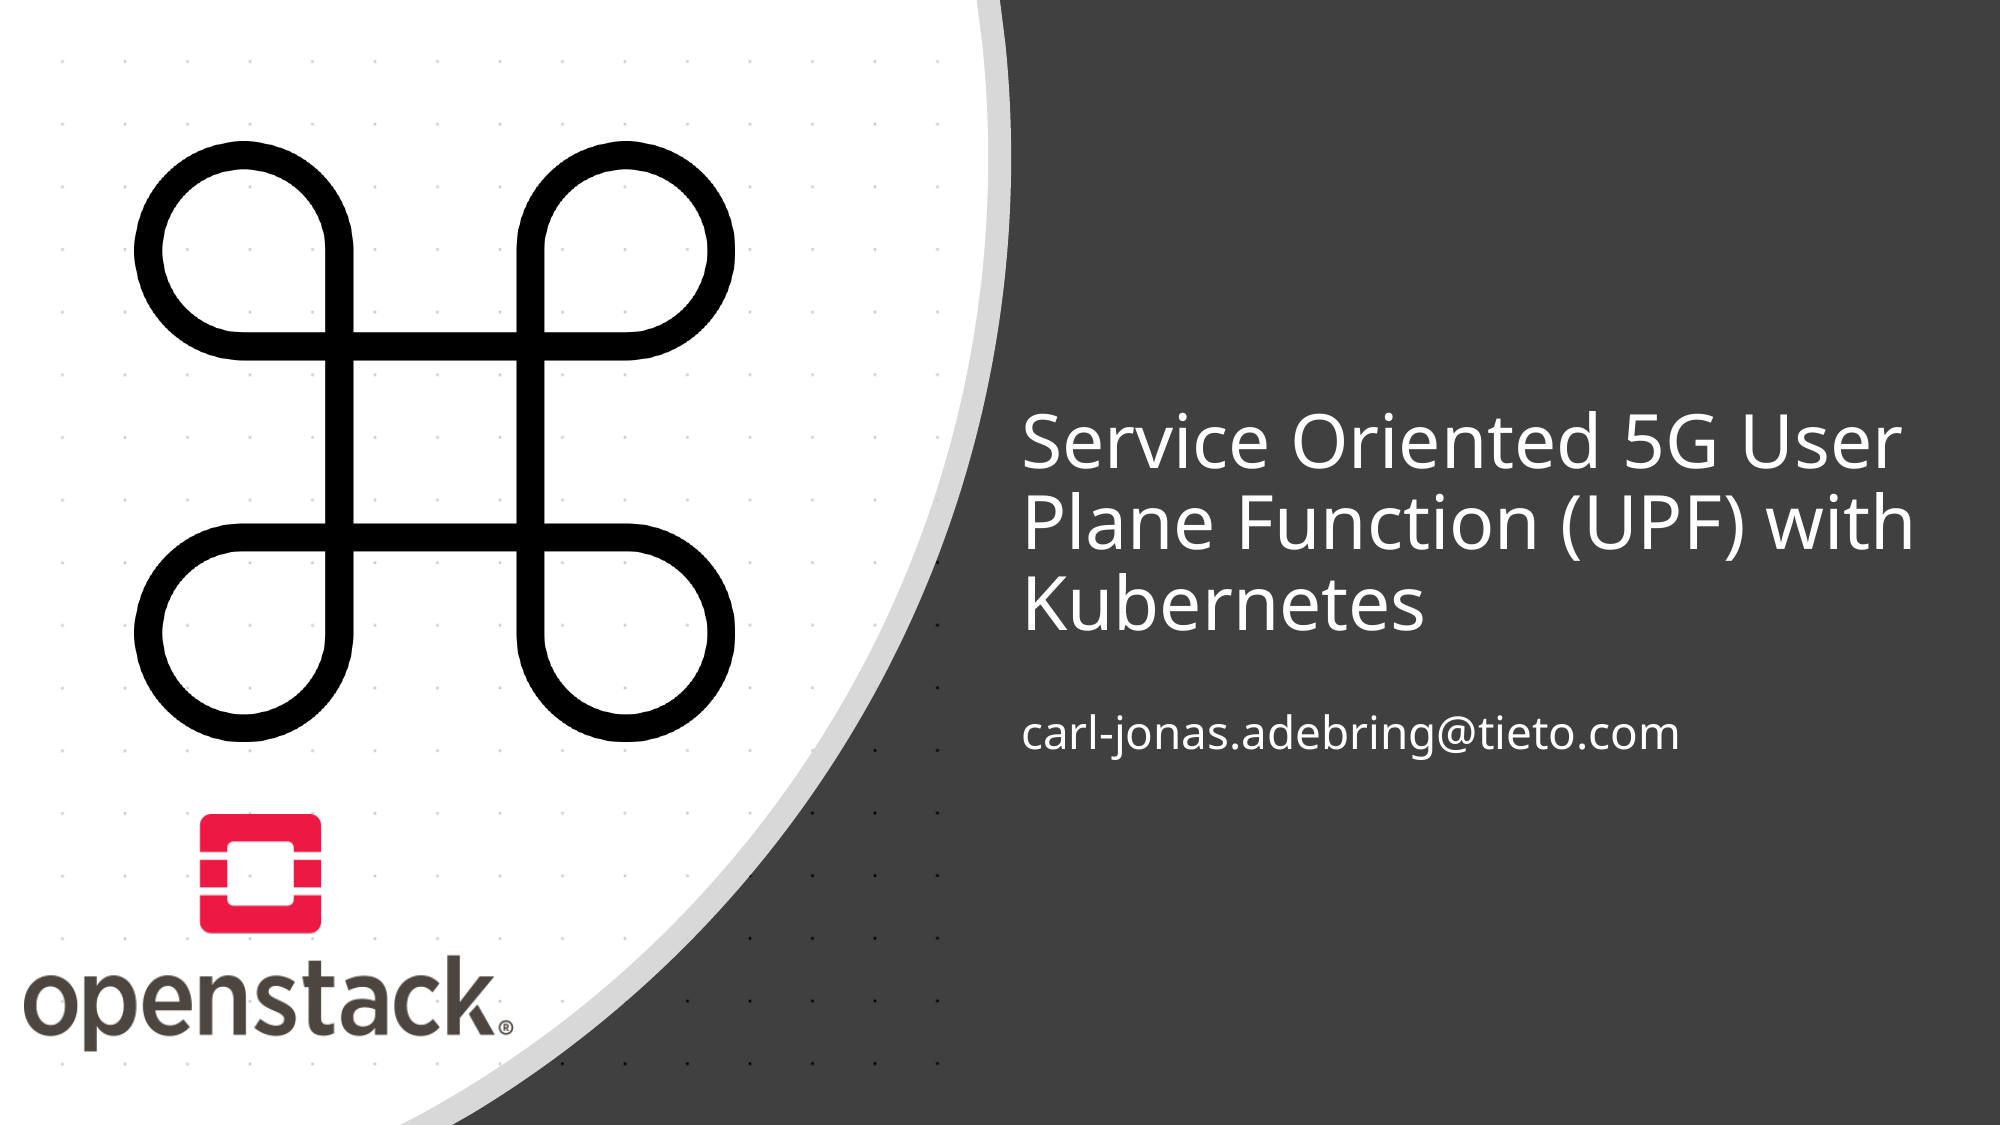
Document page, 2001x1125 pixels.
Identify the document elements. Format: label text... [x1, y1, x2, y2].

picture [24, 814, 514, 1052]
picture [134, 141, 735, 742]
text_box [0, 0, 2000, 1125]
text_box Service Oriented 5G User Plane Function (UPF) with Kubernetes carl-jonas.adebring@tieto.com [1006, 292, 1985, 767]
picture [454, 441, 976, 1125]
